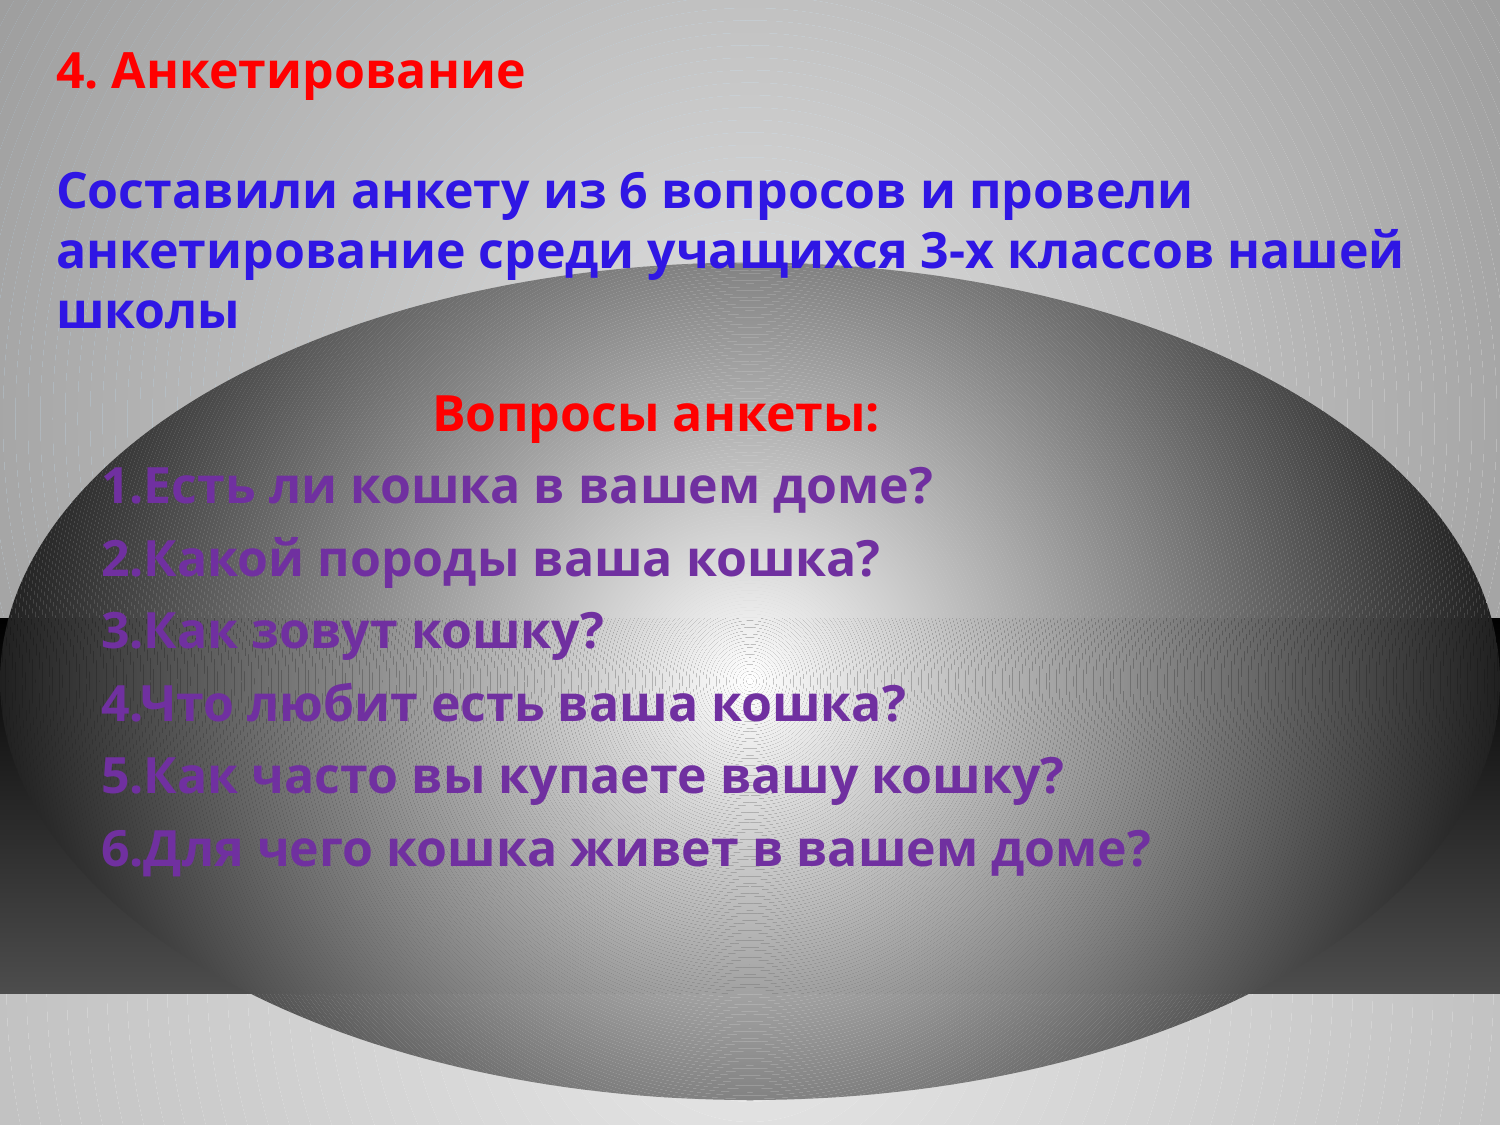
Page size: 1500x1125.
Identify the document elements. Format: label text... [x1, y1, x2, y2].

text_box 4. Анкетирование Составили анкету из 6 вопросов и провели анкетирование среди учащихся 3-х классов нашей школы [41, 31, 1471, 349]
list Вопросы анкеты: 1.Есть ли кошка в вашем доме? 2.Какой породы ваша кошка? 3.Как зовут кошку? 4.Что любит есть ваша кошка? 5.Как часто вы купаете вашу кошку? 6.Для чего кошка живет в вашем доме? [41, 373, 1443, 917]
